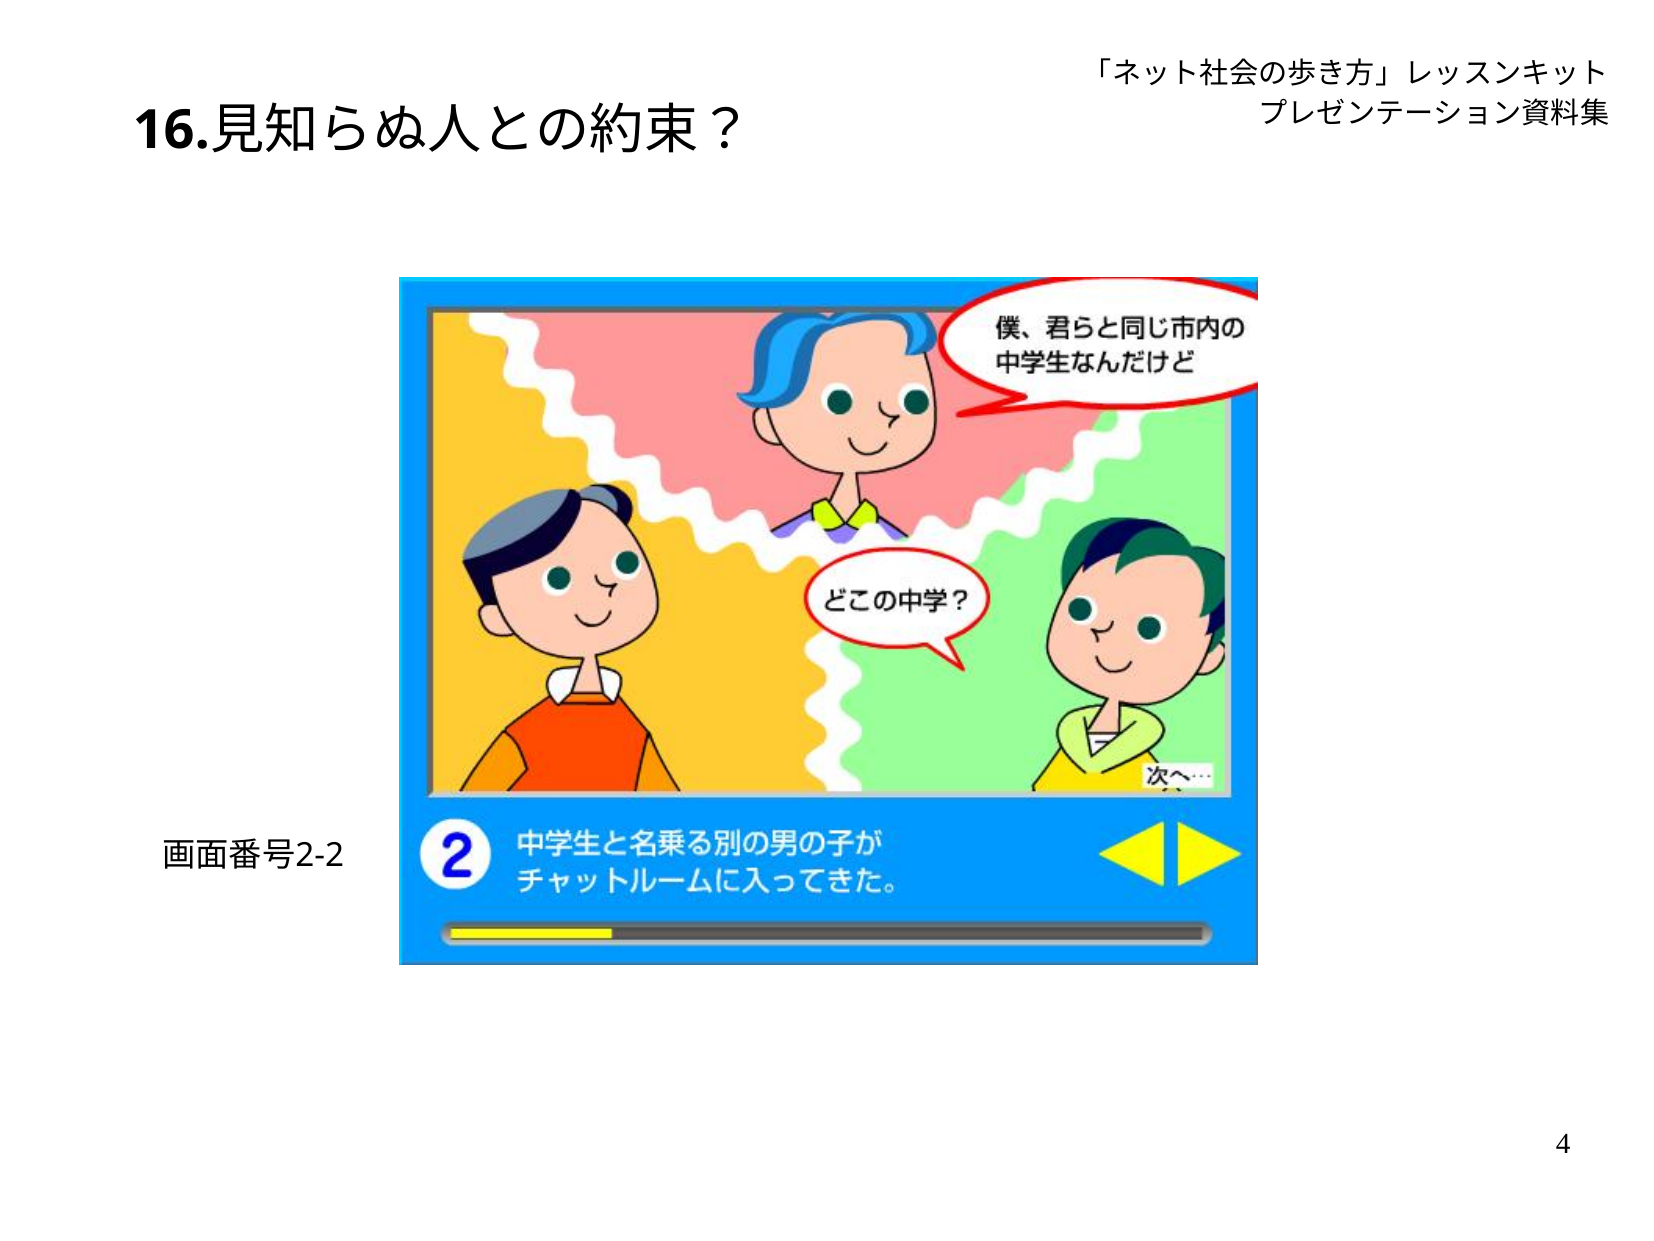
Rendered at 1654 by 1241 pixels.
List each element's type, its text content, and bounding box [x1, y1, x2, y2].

text_box 画面番号2-2 [147, 826, 384, 882]
text_box 「ネット社会の歩き方」レッスンキット プレゼンテーション資料集 [1062, 44, 1625, 139]
picture [399, 277, 1258, 965]
text_box 16.見知らぬ人との約束？ [118, 88, 1241, 169]
